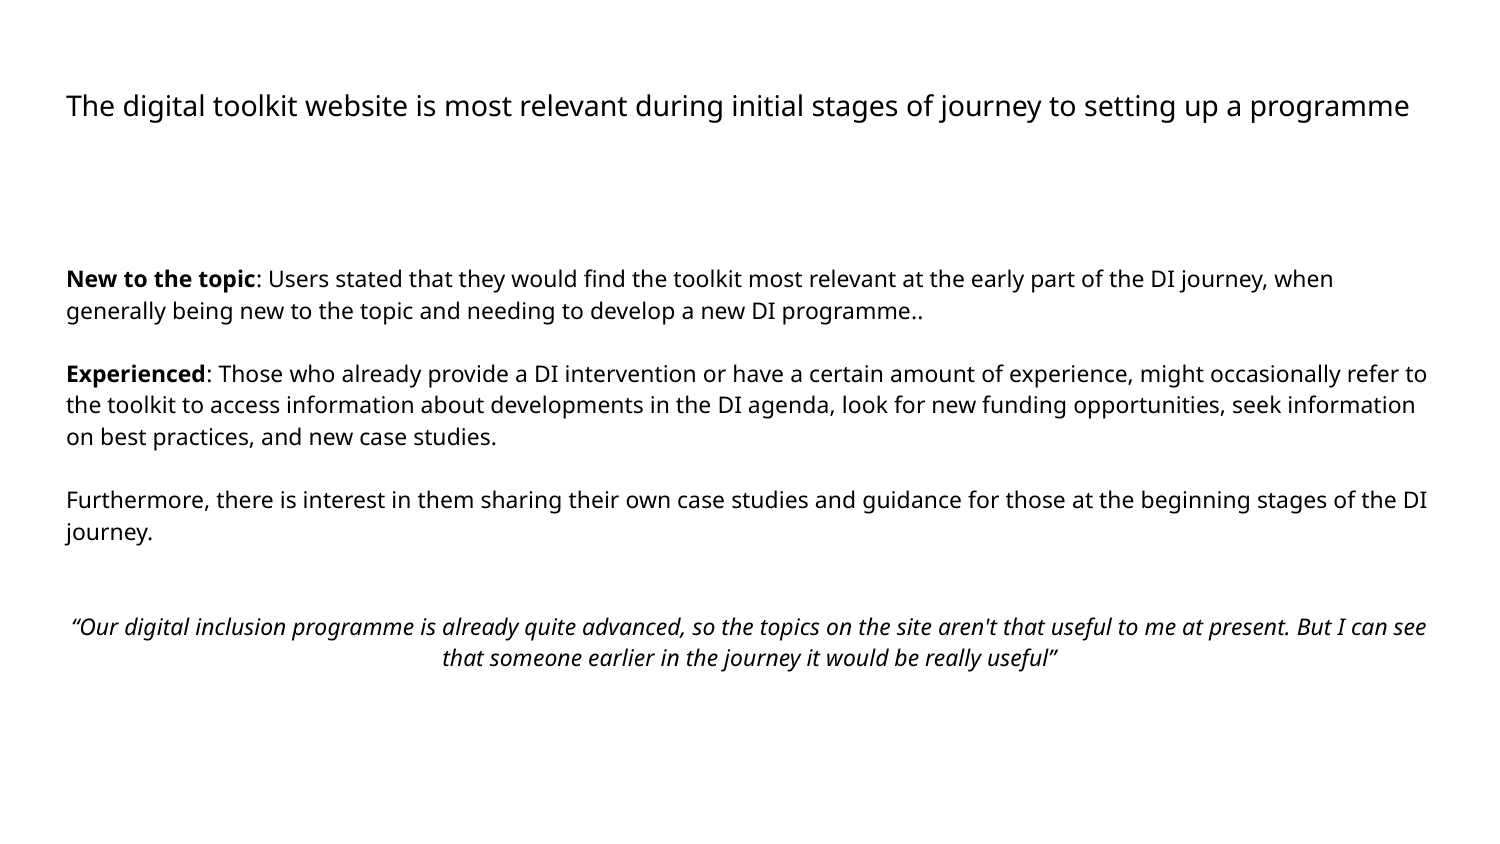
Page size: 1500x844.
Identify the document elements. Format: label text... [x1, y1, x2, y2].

list New to the topic: Users stated that they would find the toolkit most relevant at the early part of the DI journey, when generally being new to the topic and needing to develop a new DI programme.. Experienced: Those who already provide a DI intervention or have a certain amount of experience, might occasionally refer to the toolkit to access information about developments in the DI agenda, look for new funding opportunities, seek information on best practices, and new case studies. Furthermore, there is interest in them sharing their own case studies and guidance for those at the beginning stages of the DI journey. “Our digital inclusion programme is already quite advanced, so the topics on the site aren't that useful to me at present. But I can see that someone earlier in the journey it would be really useful” [51, 245, 1449, 750]
title The digital toolkit website is most relevant during initial stages of journey to setting up a programme [51, 72, 1449, 167]
